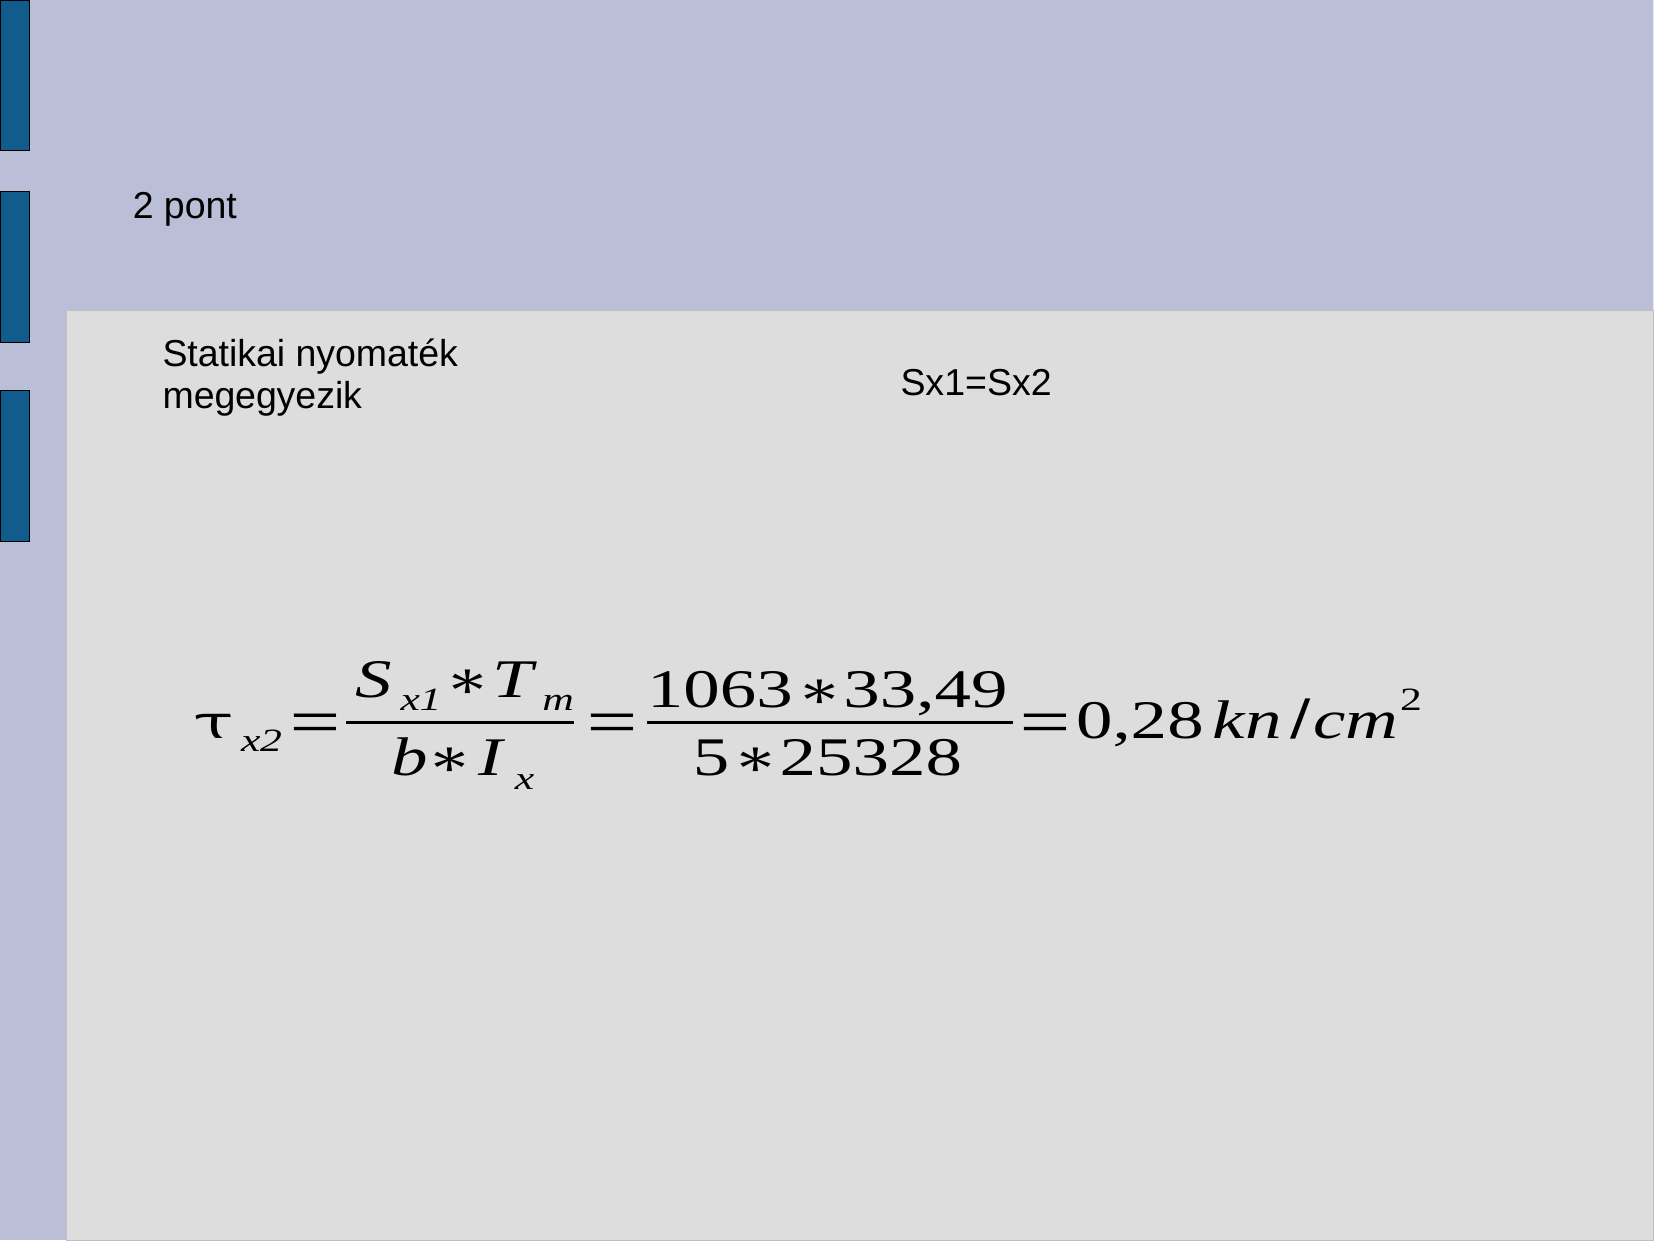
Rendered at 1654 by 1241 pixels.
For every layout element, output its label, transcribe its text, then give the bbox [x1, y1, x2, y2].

text_box Statikai nyomaték megegyezik [147, 324, 650, 424]
text_box 2 pont [118, 177, 739, 235]
chart [177, 649, 1441, 798]
text_box Sx1=Sx2 [885, 354, 1300, 412]
